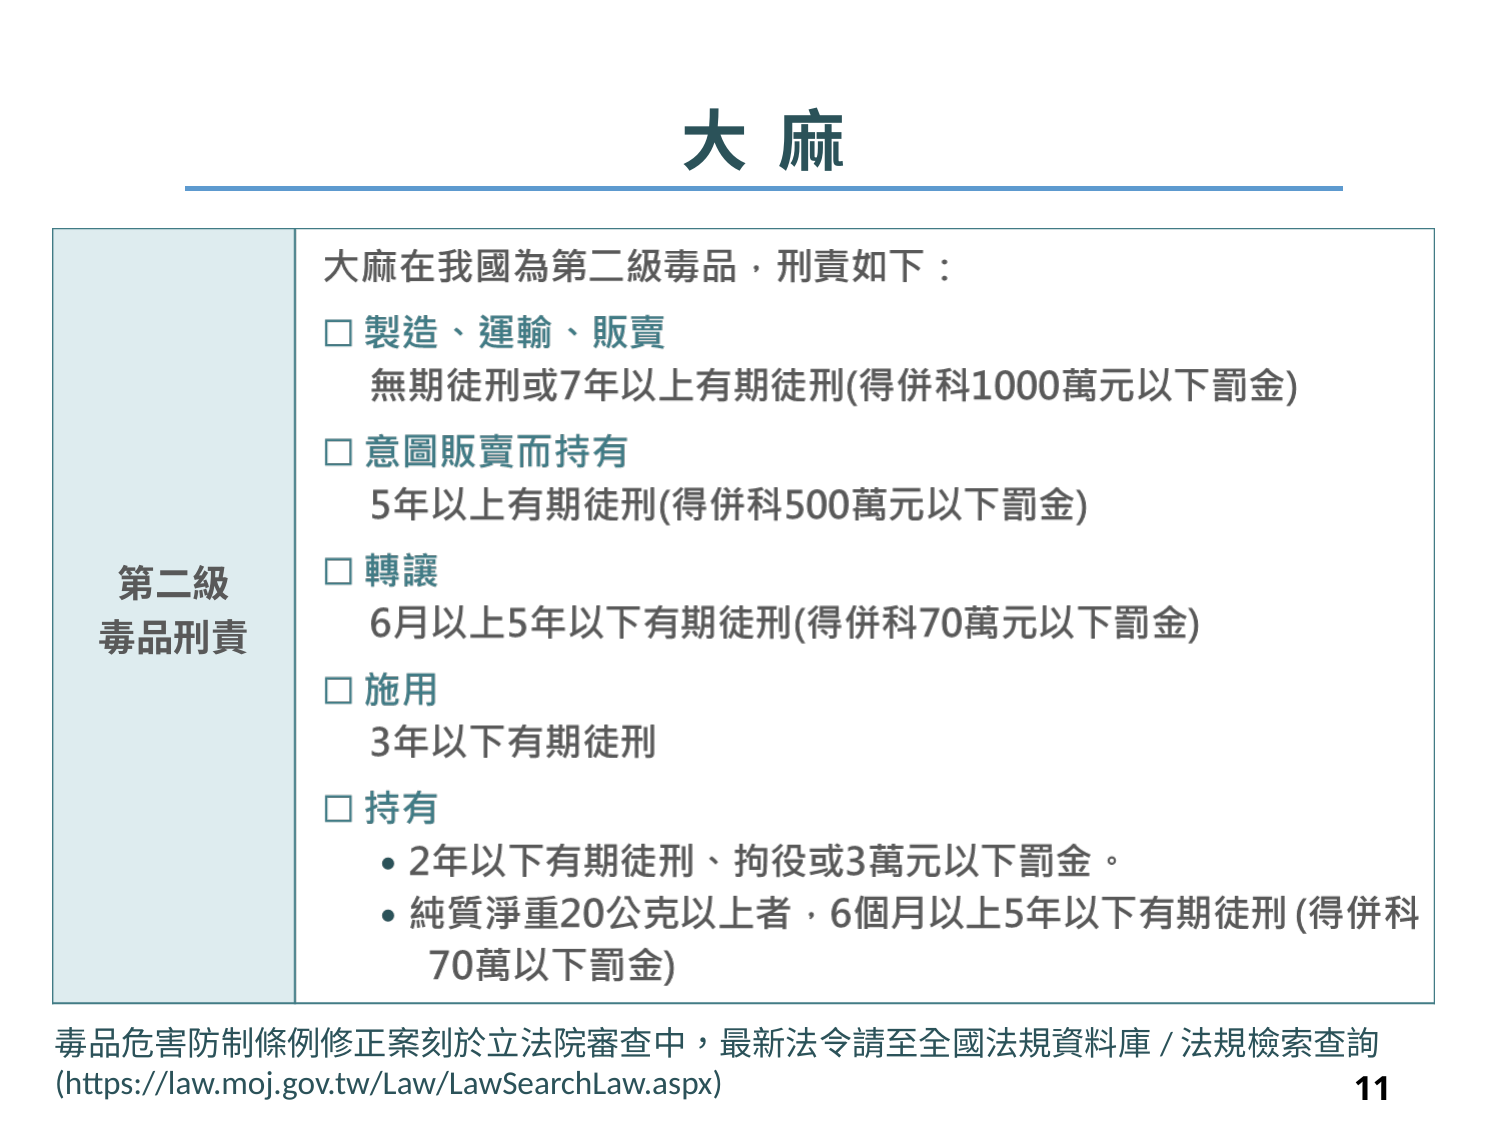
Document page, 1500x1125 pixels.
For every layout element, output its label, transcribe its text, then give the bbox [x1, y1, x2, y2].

picture [52, 229, 1435, 1013]
text_box 11 [1338, 1059, 1500, 1120]
text_box 第二級 毒品刑責 [77, 542, 271, 663]
text_box 毒品危害防制條例修正案刻於立法院審查中，最新法令請至全國法規資料庫/法規檢索查詢(https://law.moj.gov.tw/Law/LawSearchLaw.aspx) [39, 1014, 1447, 1111]
text_box 大 麻 [667, 91, 861, 186]
